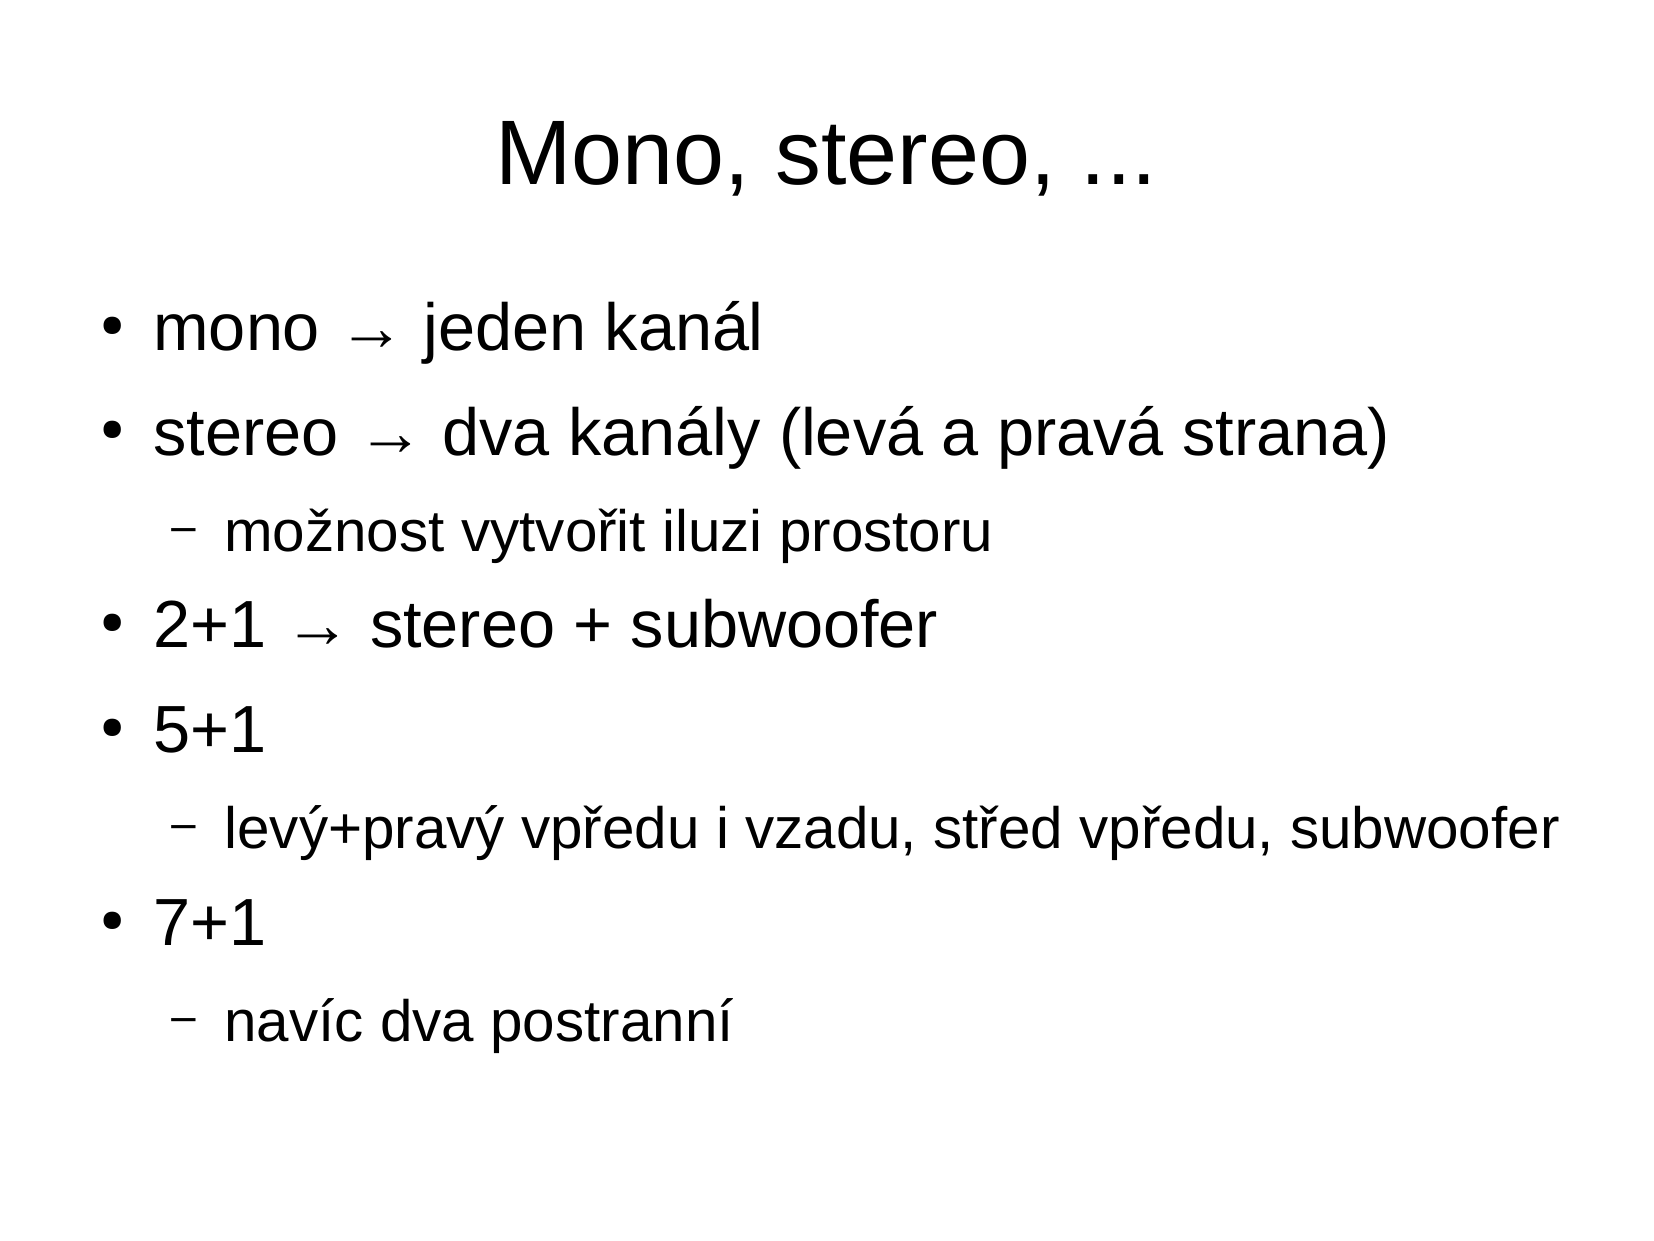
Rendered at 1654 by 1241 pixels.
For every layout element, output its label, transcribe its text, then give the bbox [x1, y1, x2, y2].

list mono → jeden kanál stereo → dva kanály (levá a pravá strana) možnost vytvořit iluzi prostoru 2+1 → stereo + subwoofer 5+1 levý+pravý vpředu i vzadu, střed vpředu, subwoofer 7+1 navíc dva postranní [82, 290, 1571, 1182]
title Mono, stereo, ... [82, 49, 1571, 257]
